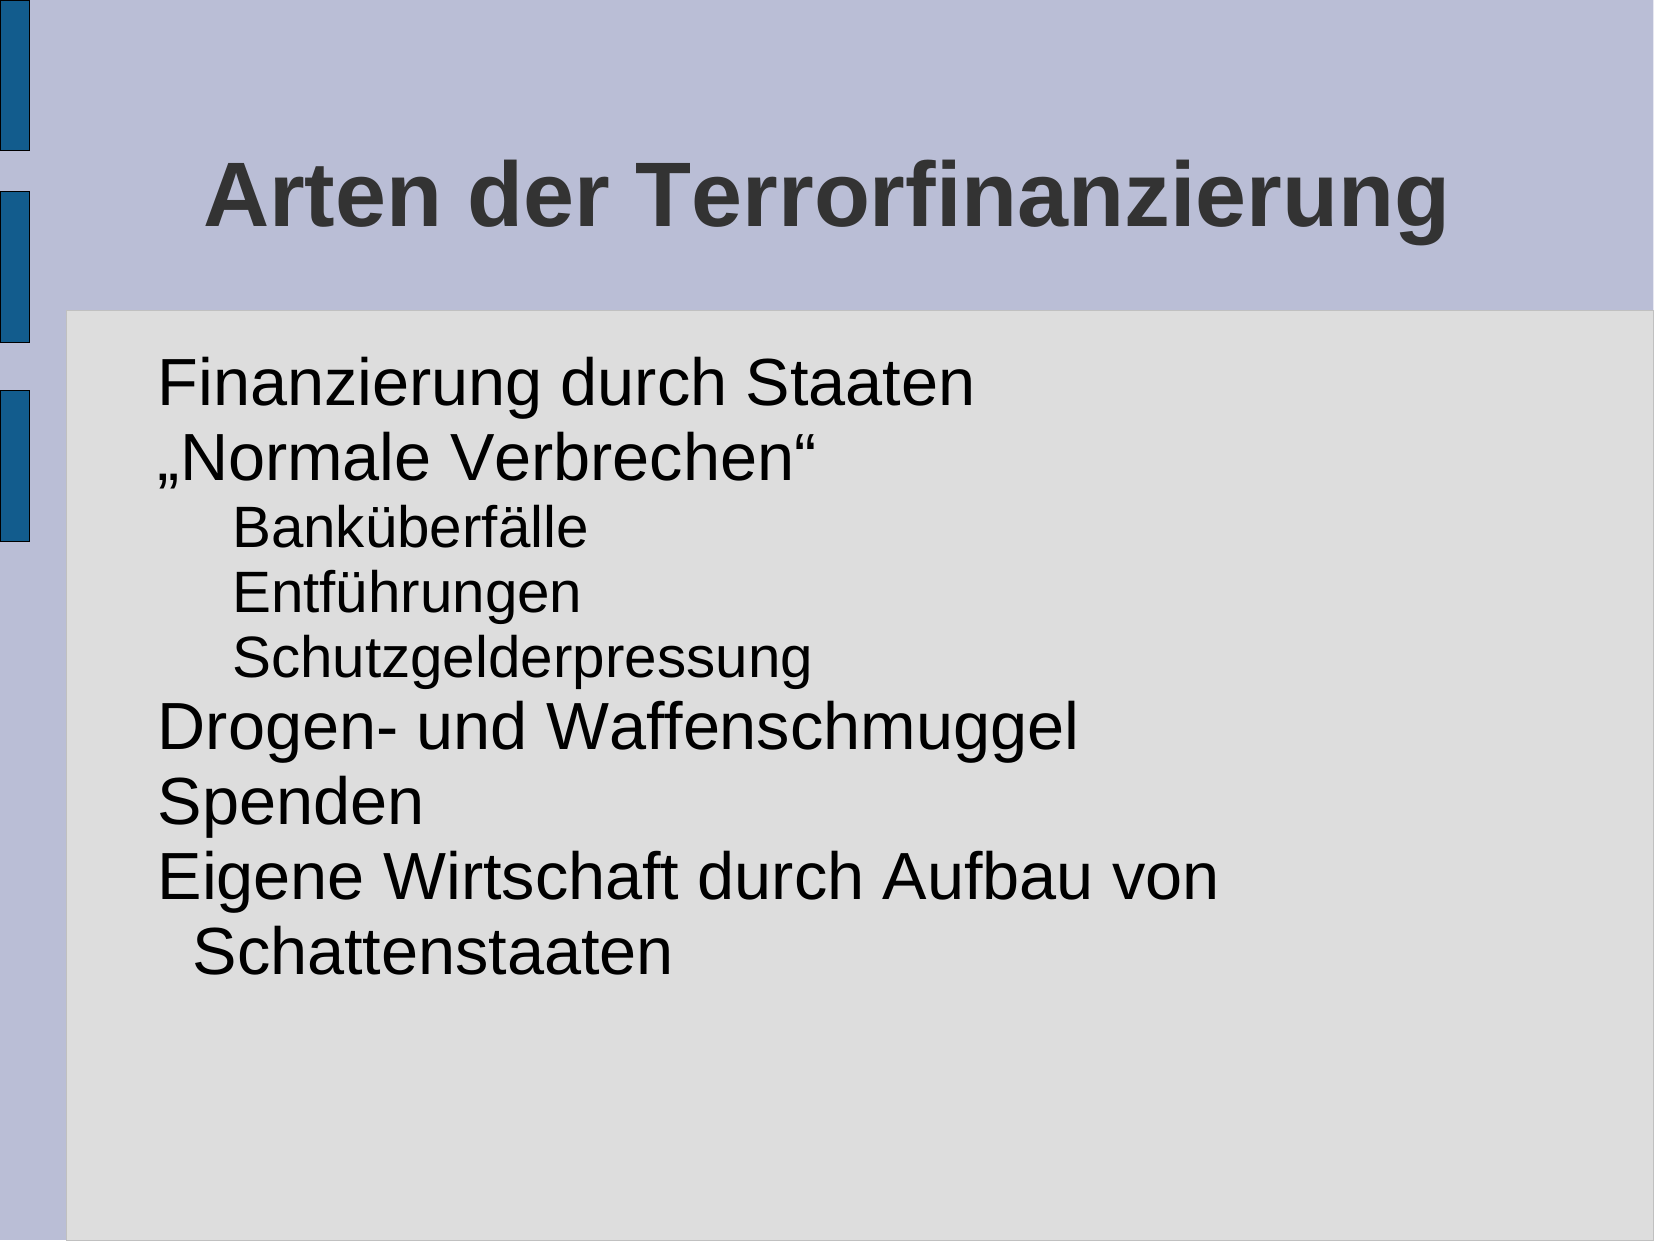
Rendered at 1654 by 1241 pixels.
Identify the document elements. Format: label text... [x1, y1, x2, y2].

list Finanzierung durch Staaten „Normale Verbrechen“ Banküberfälle Entführungen Schutzgelderpressung Drogen- und Waffenschmuggel Spenden Eigene Wirtschaft durch Aufbau von Schattenstaaten [121, 344, 1534, 1127]
title Arten der Terrorfinanzierung [121, 87, 1534, 302]
